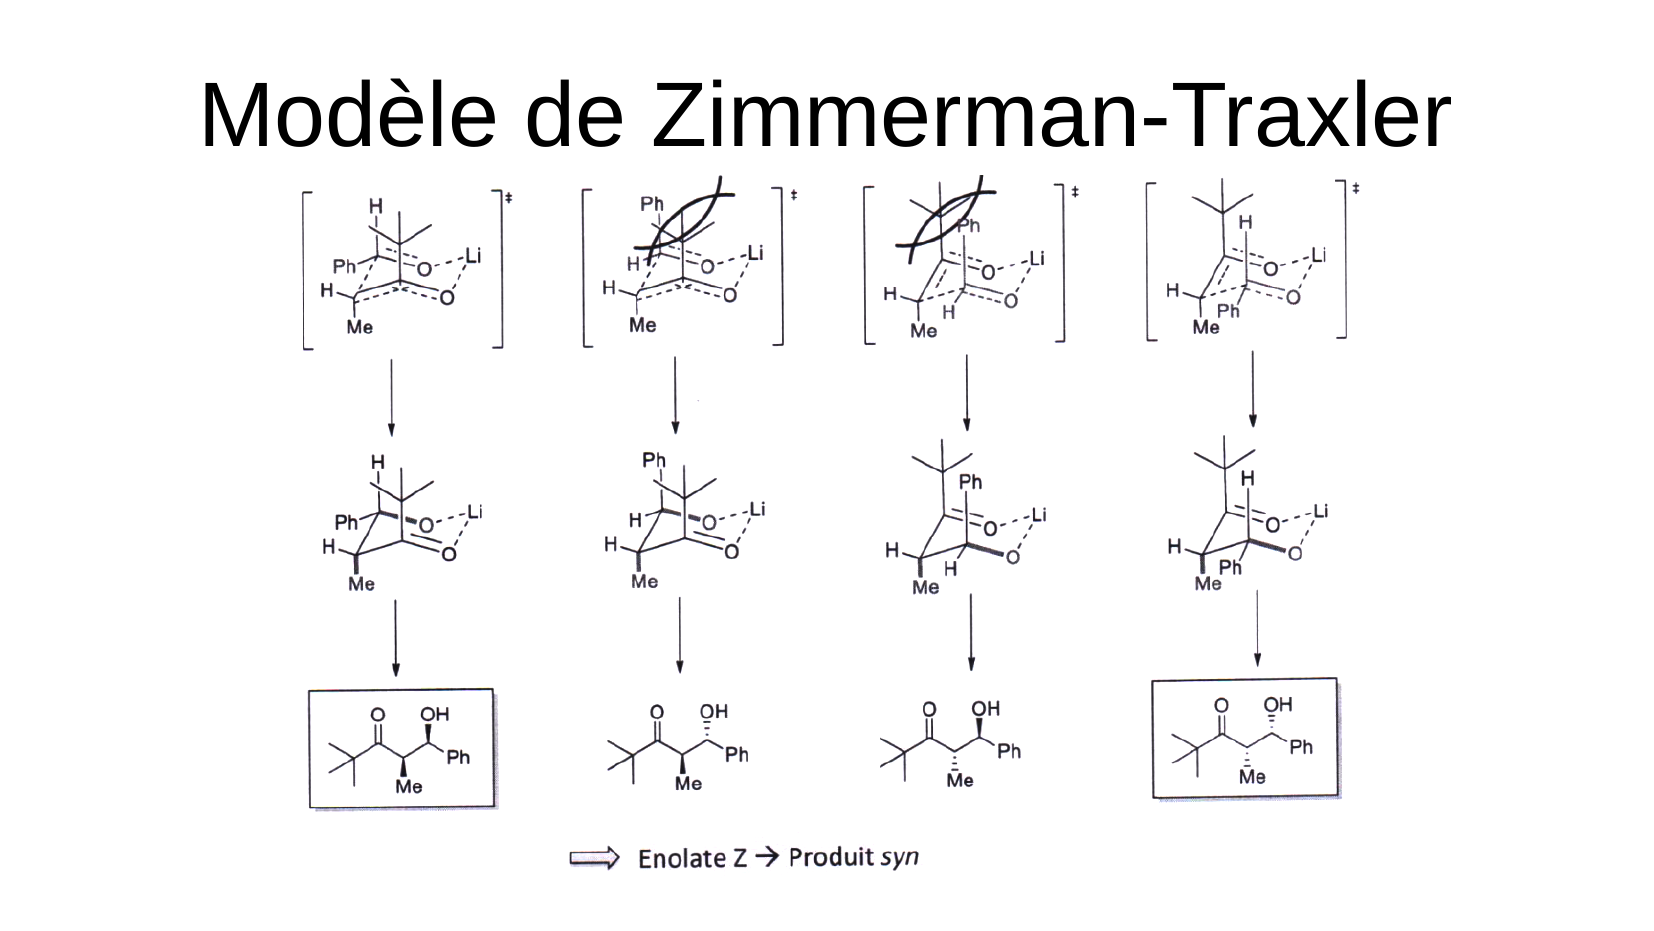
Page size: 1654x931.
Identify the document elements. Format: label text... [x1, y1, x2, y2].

picture [259, 175, 1435, 898]
title Modèle de Zimmerman-Traxler [82, 37, 1571, 193]
